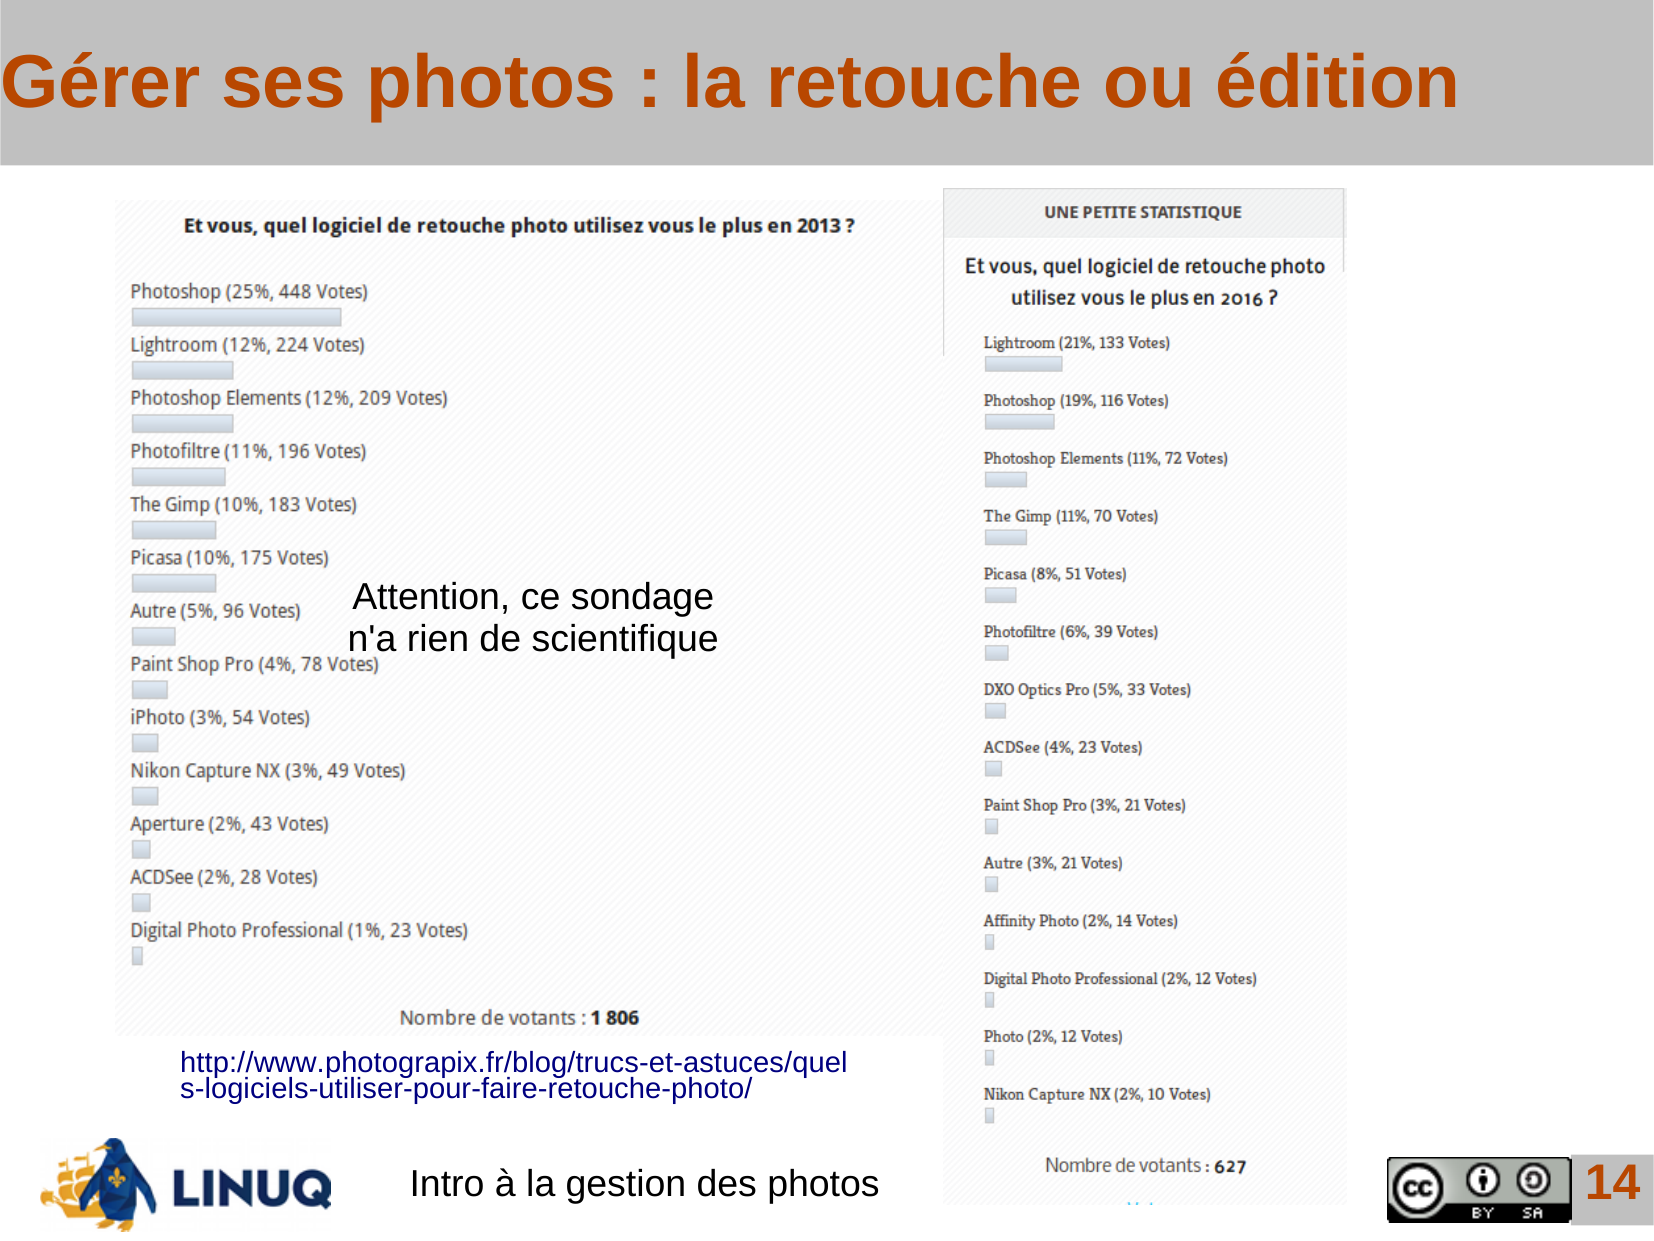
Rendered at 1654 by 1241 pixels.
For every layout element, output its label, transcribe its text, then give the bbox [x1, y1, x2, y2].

picture [115, 188, 1347, 1205]
title Gérer ses photos : la retouche ou édition [0, 0, 1654, 166]
picture [40, 1138, 331, 1232]
picture [1387, 1157, 1572, 1223]
text_box http://www.photograpix.fr/blog/trucs-et-astuces/quels-logiciels-utiliser-pour-faire-retouche-photo/ [165, 1039, 875, 1157]
